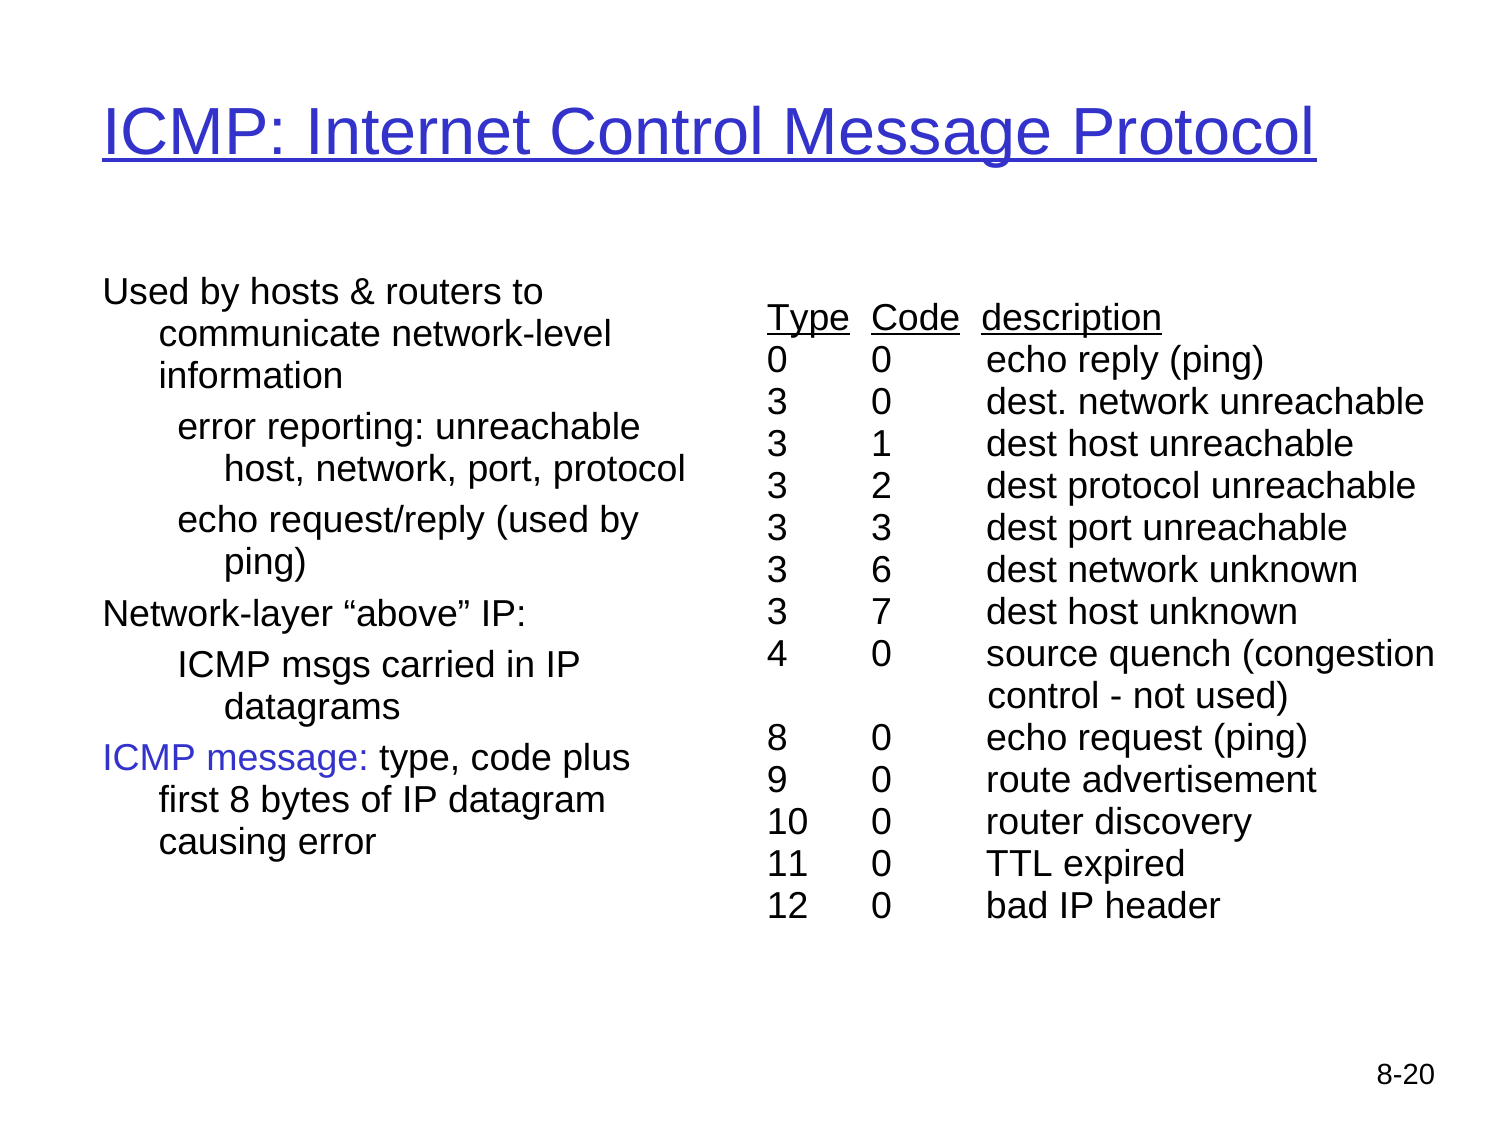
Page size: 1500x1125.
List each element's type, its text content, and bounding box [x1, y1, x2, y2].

text_box Type Code description 0 0 echo reply (ping) 3 0 dest. network unreachable 3 1 dest host unreachable 3 2 dest protocol unreachable 3 3 dest port unreachable 3 6 dest network unknown 3 7 dest host unknown 4 0 source quench (congestion control - not used) 8 0 echo request (ping) 9 0 route advertisement 10 0 router discovery 11 0 TTL expired 12 0 bad IP header [752, 288, 1451, 977]
title ICMP: Internet Control Message Protocol [87, 37, 1421, 225]
list Used by hosts & routers to communicate network-level information error reporting: unreachable host, network, port, protocol echo request/reply (used by ping) Network-layer “above” IP: ICMP msgs carried in IP datagrams ICMP message: type, code plus first 8 bytes of IP datagram causing error [87, 262, 713, 1026]
